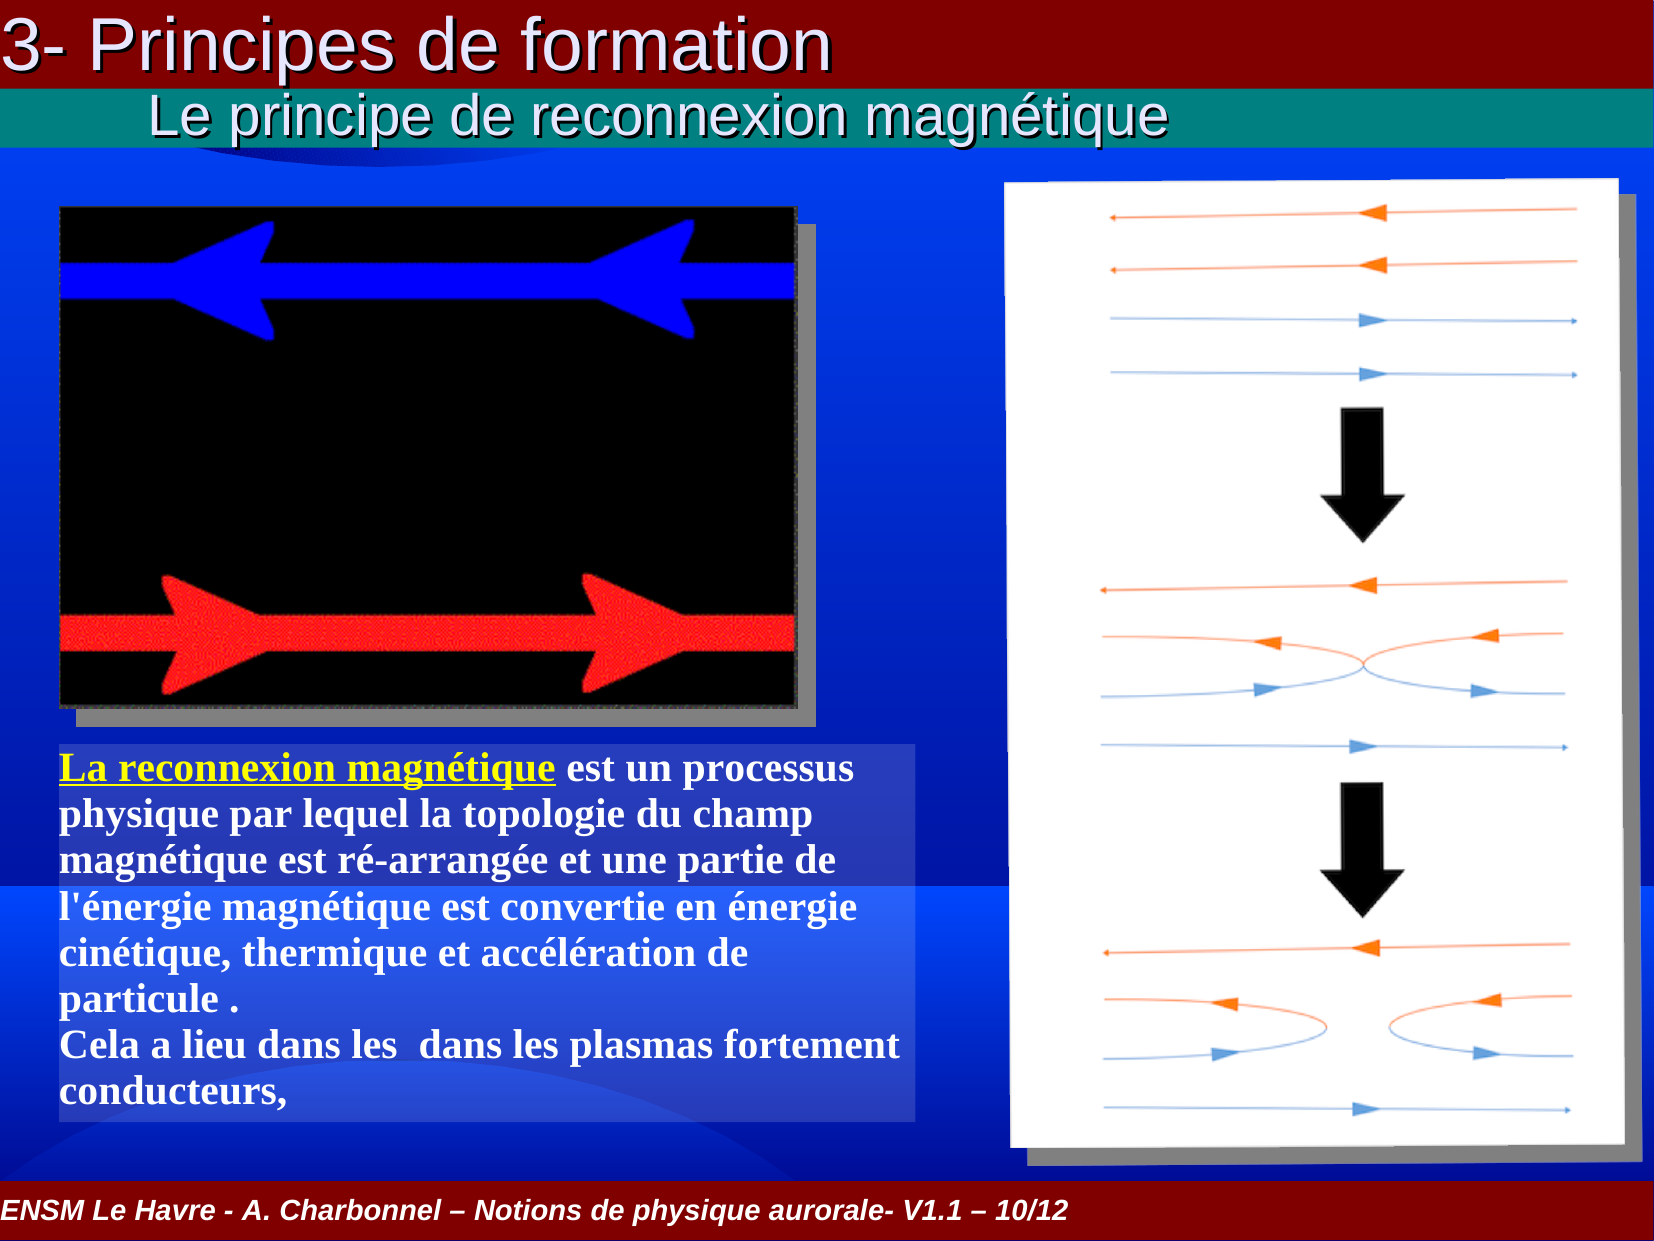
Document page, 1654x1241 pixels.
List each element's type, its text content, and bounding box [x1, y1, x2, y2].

title 3- Principes de formation [0, 0, 1654, 89]
title Le principe de reconnexion magnétique [0, 89, 1654, 148]
picture [1003, 177, 1625, 1148]
picture [59, 206, 798, 709]
text_box ENSM Le Havre - A. Charbonnel – Notions de physique aurorale- V1.1 – 10/12 [0, 1181, 1654, 1241]
text_box La reconnexion magnétique est un processus physique par lequel la topologie du champ magnétique est ré-arrangée et une partie de l'énergie magnétique est convertie en énergie cinétique, thermique et accélération de particule . Cela a lieu dans les dans les plasmas fortement conducteurs, [59, 744, 916, 1123]
